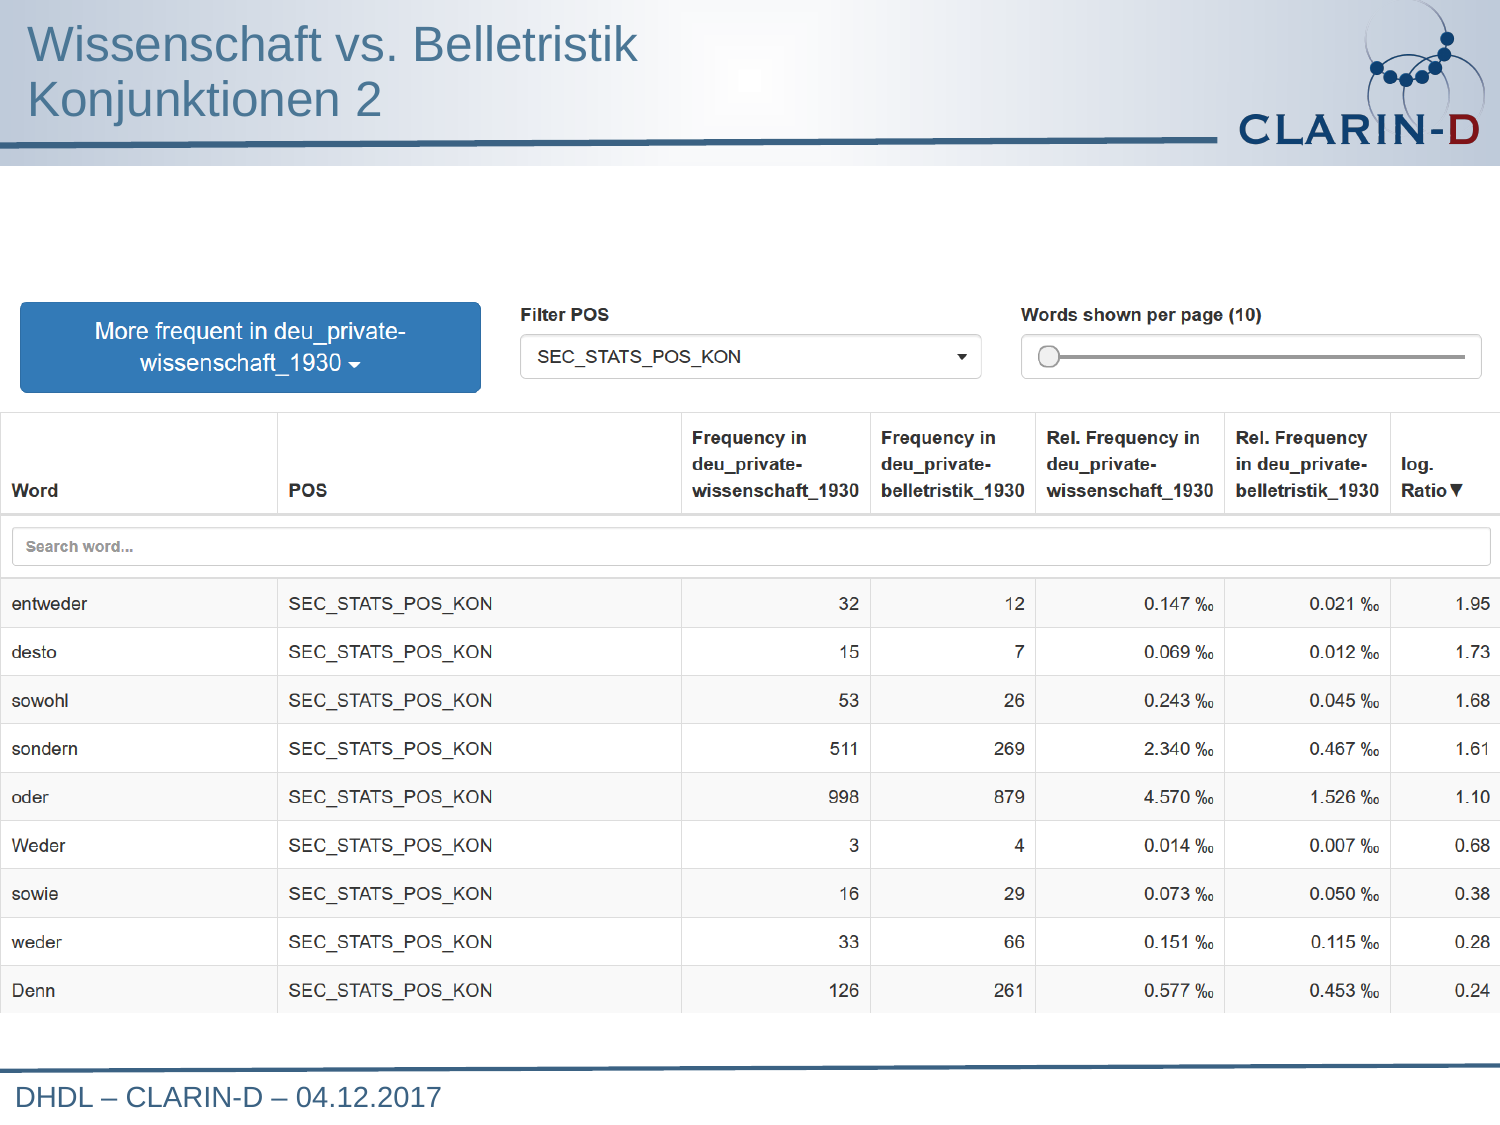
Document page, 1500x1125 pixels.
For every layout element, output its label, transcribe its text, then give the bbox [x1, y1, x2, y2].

picture [0, 295, 1500, 1013]
picture [0, 0, 1500, 166]
title Wissenschaft vs. Belletristik Konjunktionen 2 [12, 8, 1194, 136]
